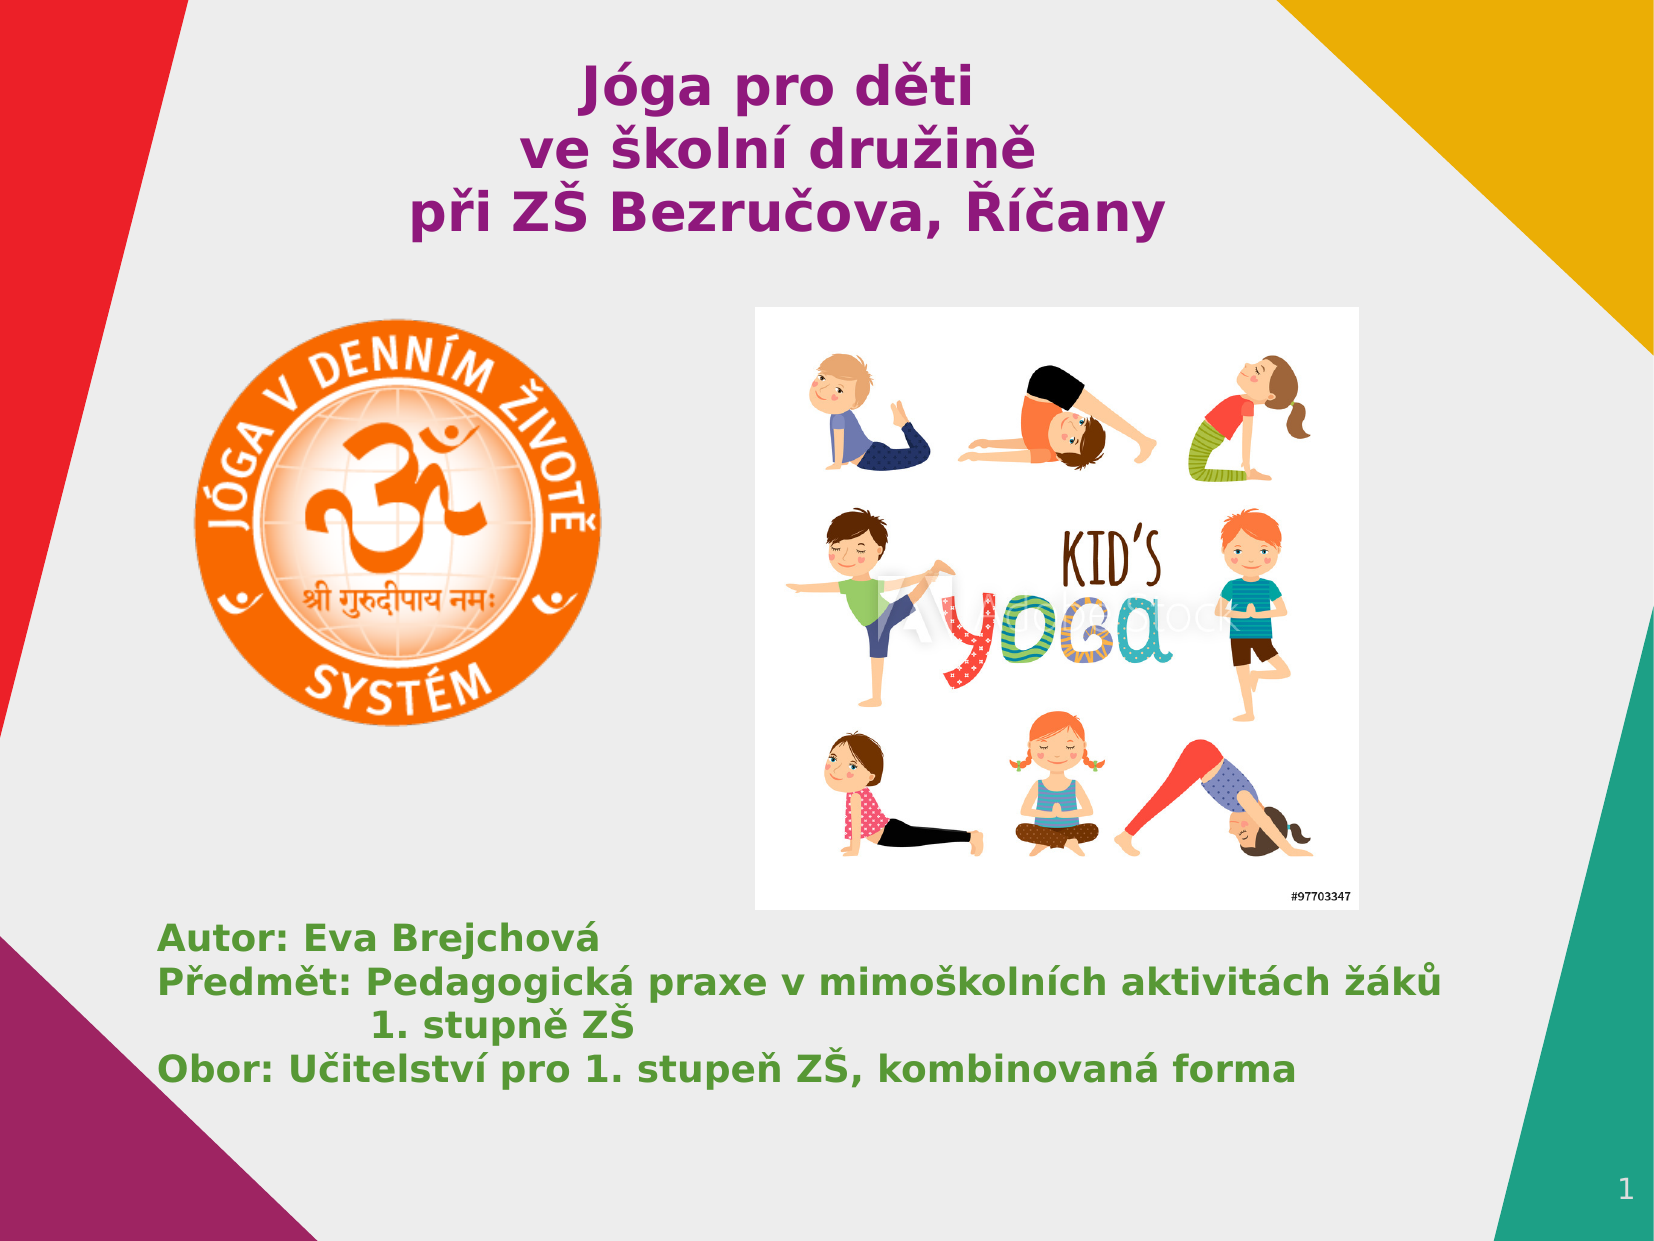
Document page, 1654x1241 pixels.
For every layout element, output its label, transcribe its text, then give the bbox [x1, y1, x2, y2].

picture [755, 307, 1359, 910]
title Jóga pro děti ve školní družině při ZŠ Bezručova, Říčany [76, 51, 1501, 249]
text_box Autor: Eva Brejchová Předmět: Pedagogická praxe v mimoškolních aktivitách žáků 1. stupně ZŠ Obor: Učitelství pro 1. stupeň ZŠ, kombinovaná forma [142, 909, 1560, 1099]
picture [188, 313, 608, 733]
